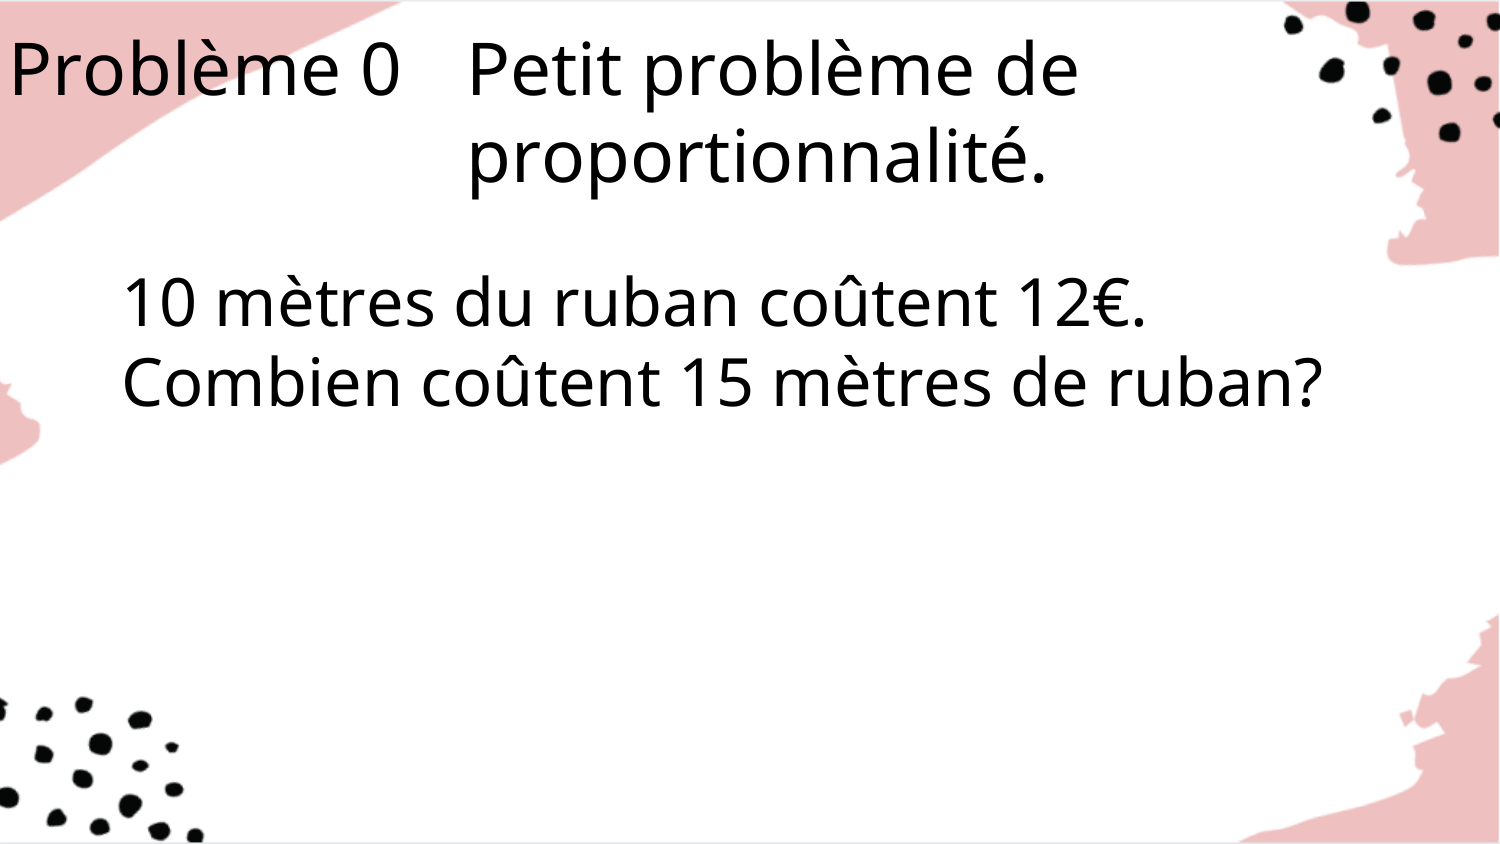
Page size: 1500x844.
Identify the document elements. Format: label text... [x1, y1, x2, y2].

text_box Petit problème de proportionnalité. [691, 7, 1148, 127]
text_box 10 mètres du ruban coûtent 12€. Combien coûtent 15 mètres de ruban? [106, 245, 1381, 438]
text_box Problème 0 [0, 7, 691, 127]
picture [0, 0, 1500, 844]
